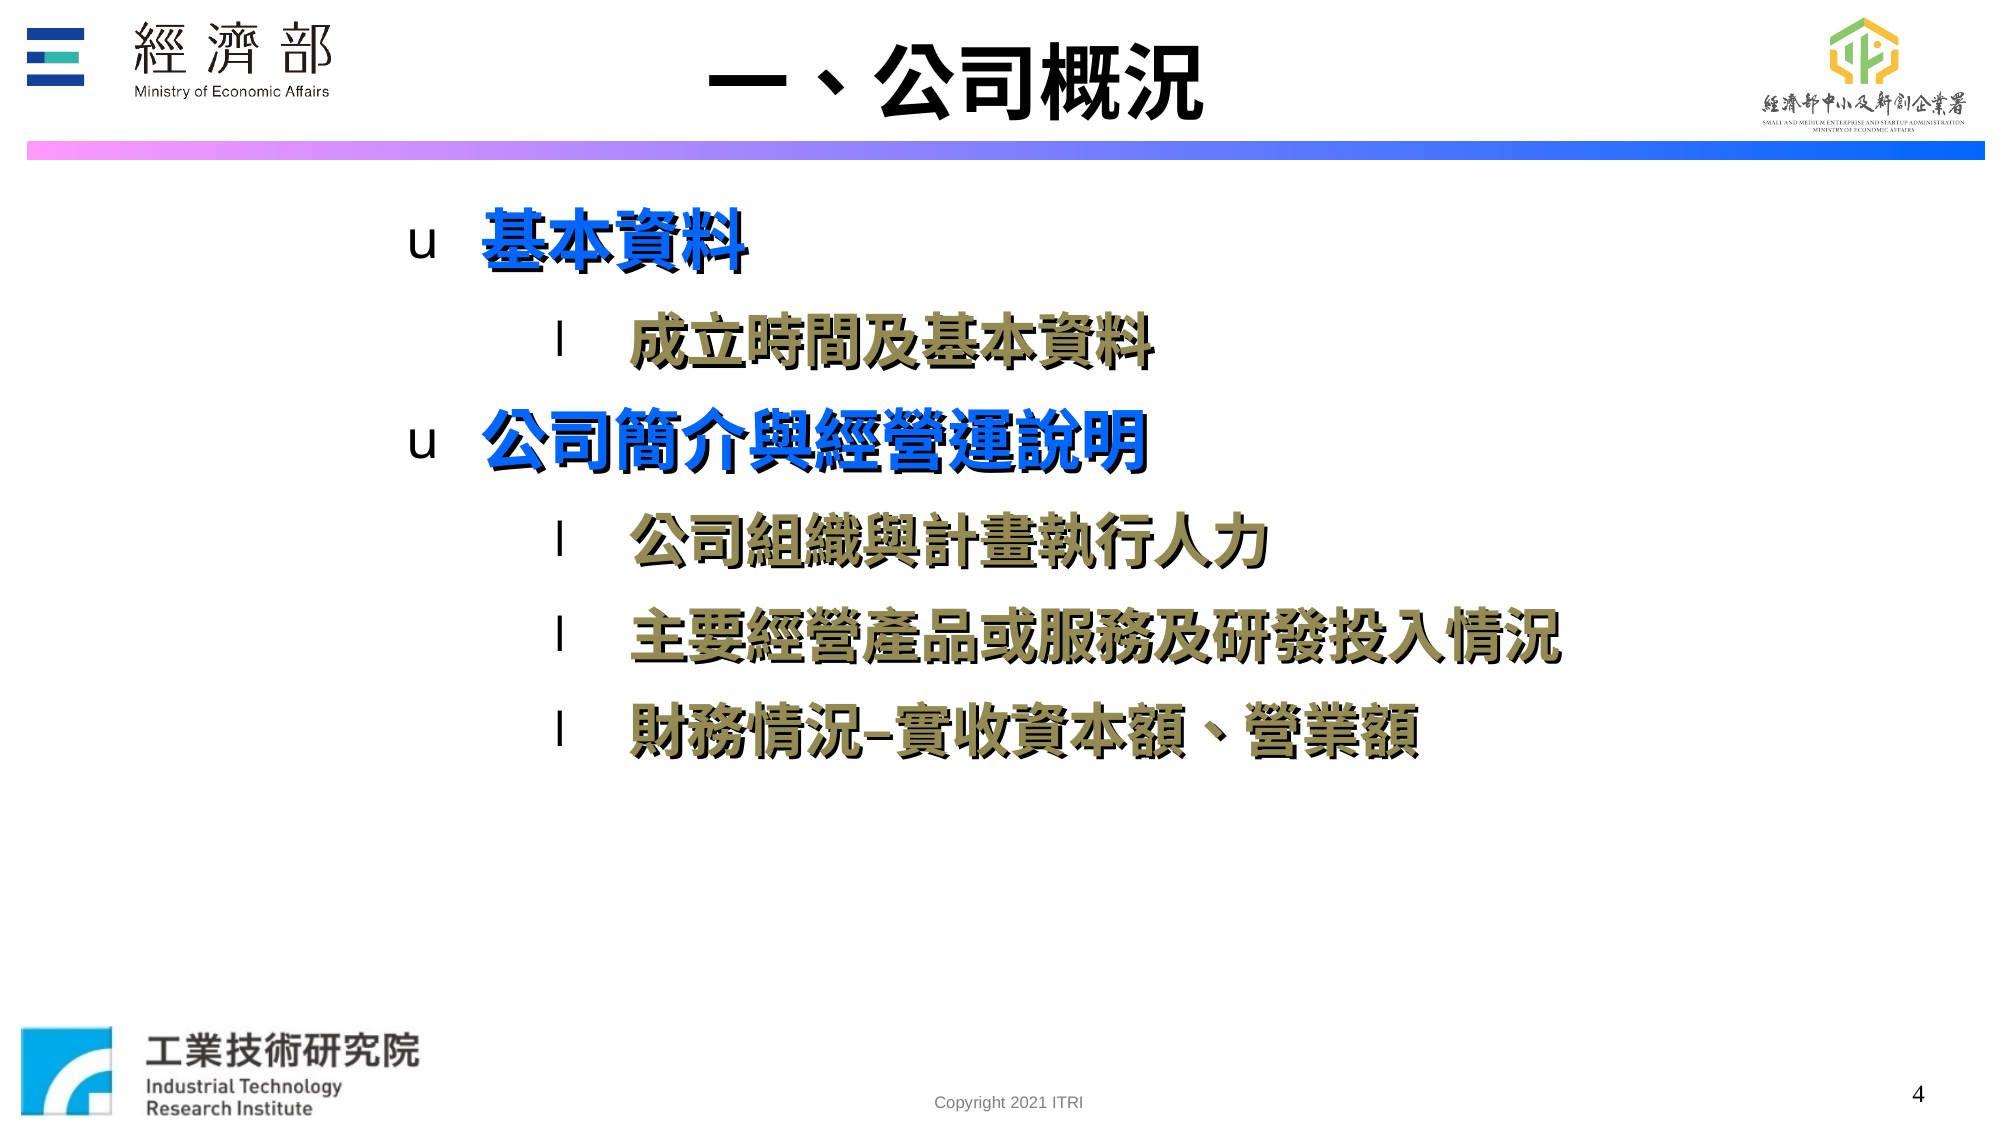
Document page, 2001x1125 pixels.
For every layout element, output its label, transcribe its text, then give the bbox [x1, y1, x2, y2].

list 基本資料 成立時間及基本資料 公司簡介與經營運說明 公司組織與計畫執行人力 主要經營產品或服務及研發投入情況 財務情況–實收資本額、營業額 [403, 196, 1618, 1057]
text_box 一、公司概況 [271, 22, 1641, 127]
text_box 4 [1897, 1070, 1983, 1121]
table_cell 20% [1602, 141, 1606, 159]
